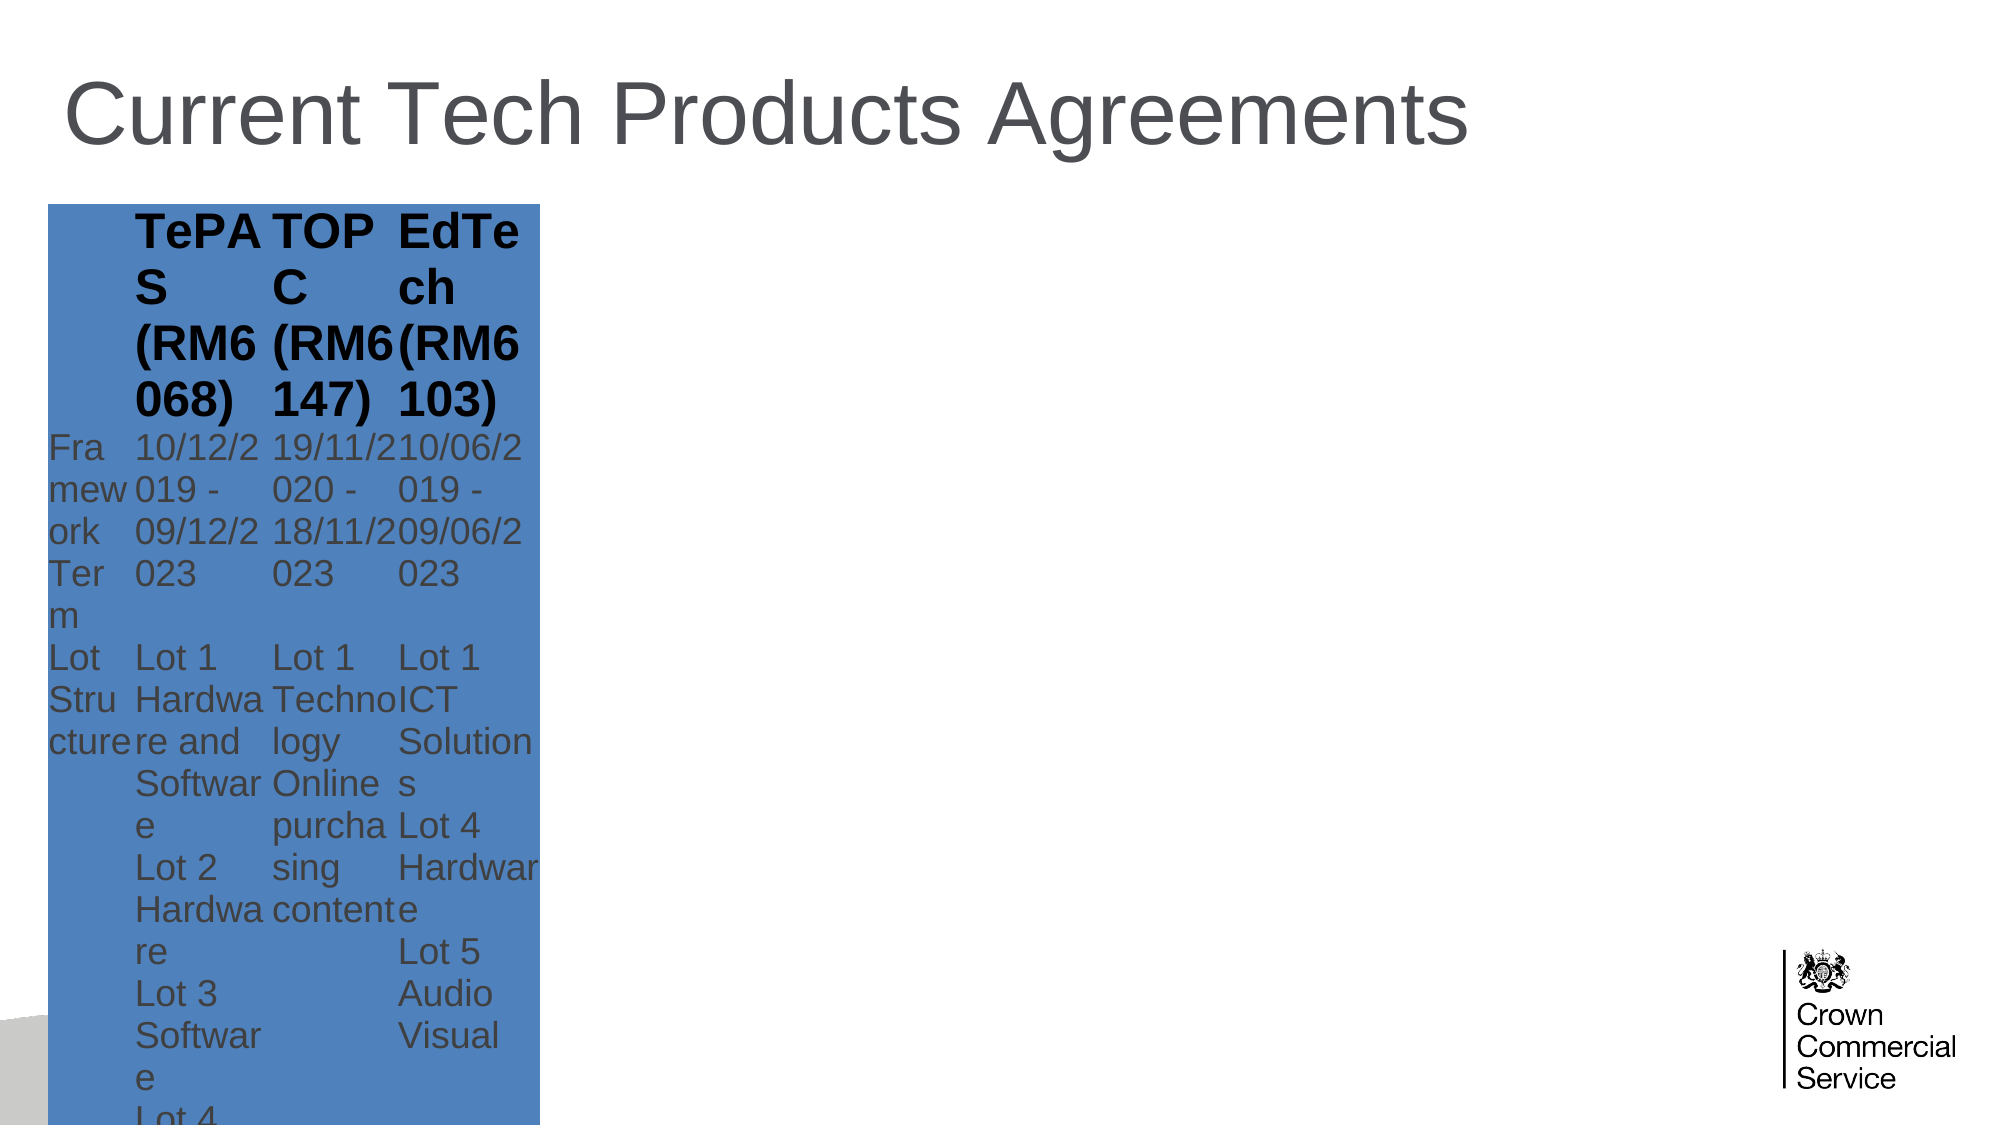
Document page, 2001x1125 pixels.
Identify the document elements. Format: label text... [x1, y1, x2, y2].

table_cell 19/11/2020 - 18/11/2023 [272, 427, 398, 637]
table_cell 10/12/2019 - 09/12/2023 [135, 427, 272, 637]
table_cell Lot 1 Hardware and Software Lot 2 Hardware Lot 3 Software Lot 4 Information Assured Products [135, 637, 272, 1125]
table_header EdTech (RM6103) [398, 204, 540, 427]
title Current Tech Products Agreements [48, 39, 1841, 163]
table_cell Lot Structure [48, 637, 135, 1125]
table_header TePAS (RM6068) [135, 204, 272, 427]
table_cell Lot 1 ICT Solutions Lot 4 Hardware Lot 5 Audio Visual [398, 637, 540, 1125]
table_header [48, 204, 135, 427]
table_cell 10/06/2019 - 09/06/2023 [398, 427, 540, 637]
table_cell Framework Term [48, 427, 135, 637]
table_cell Lot 1 Technology Online purchasing content [272, 637, 398, 1125]
table_header TOPC (RM6147) [272, 204, 398, 427]
